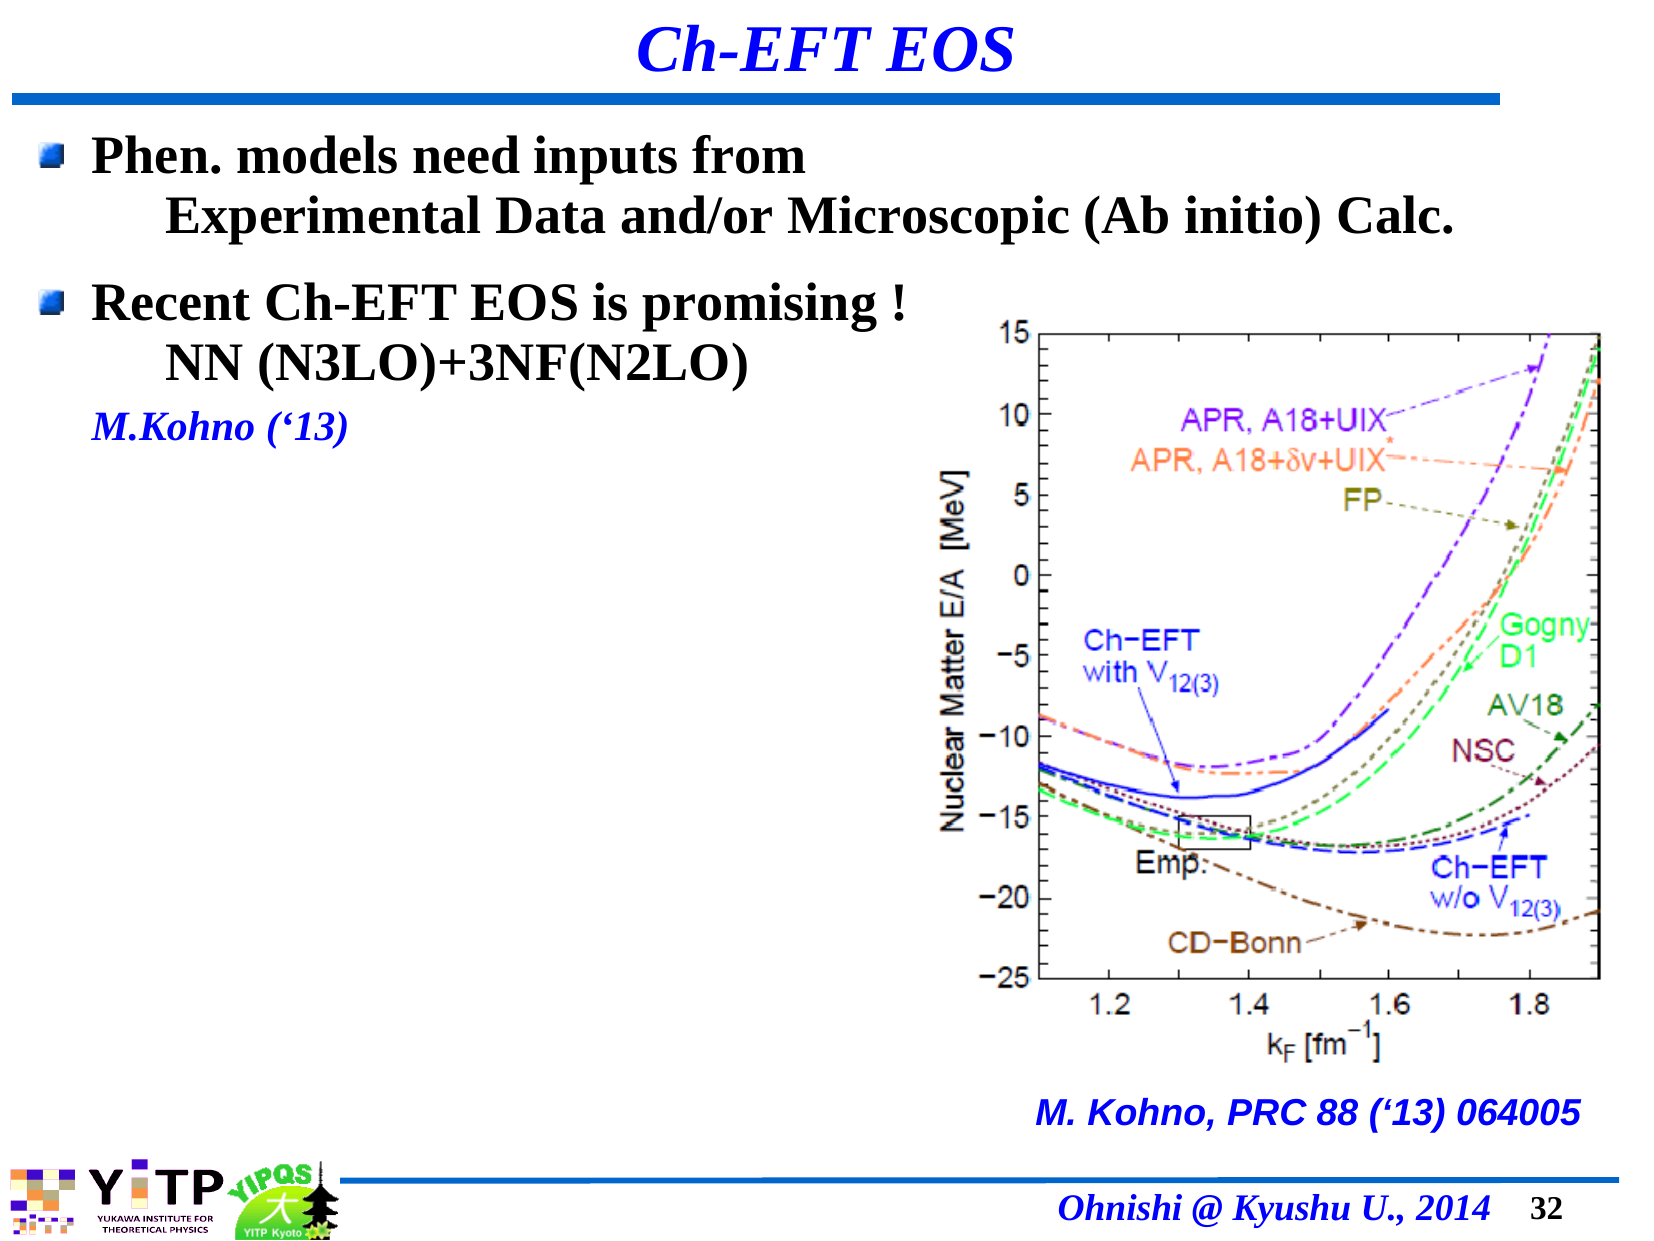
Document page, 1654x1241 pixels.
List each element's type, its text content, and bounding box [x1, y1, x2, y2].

picture [927, 307, 1621, 1073]
list Phen. models need inputs from Experimental Data and/or Microscopic (Ab initio) Calc. Recent Ch-EFT EOS is promising ! NN (N3LO)+3NF(N2LO) M.Kohno (‘13) [20, 124, 1621, 1137]
picture [0, 1154, 340, 1241]
title Ch-EFT EOS [0, 0, 1654, 99]
text_box M. Kohno, PRC 88 (‘13) 064005 [1020, 1072, 1621, 1148]
